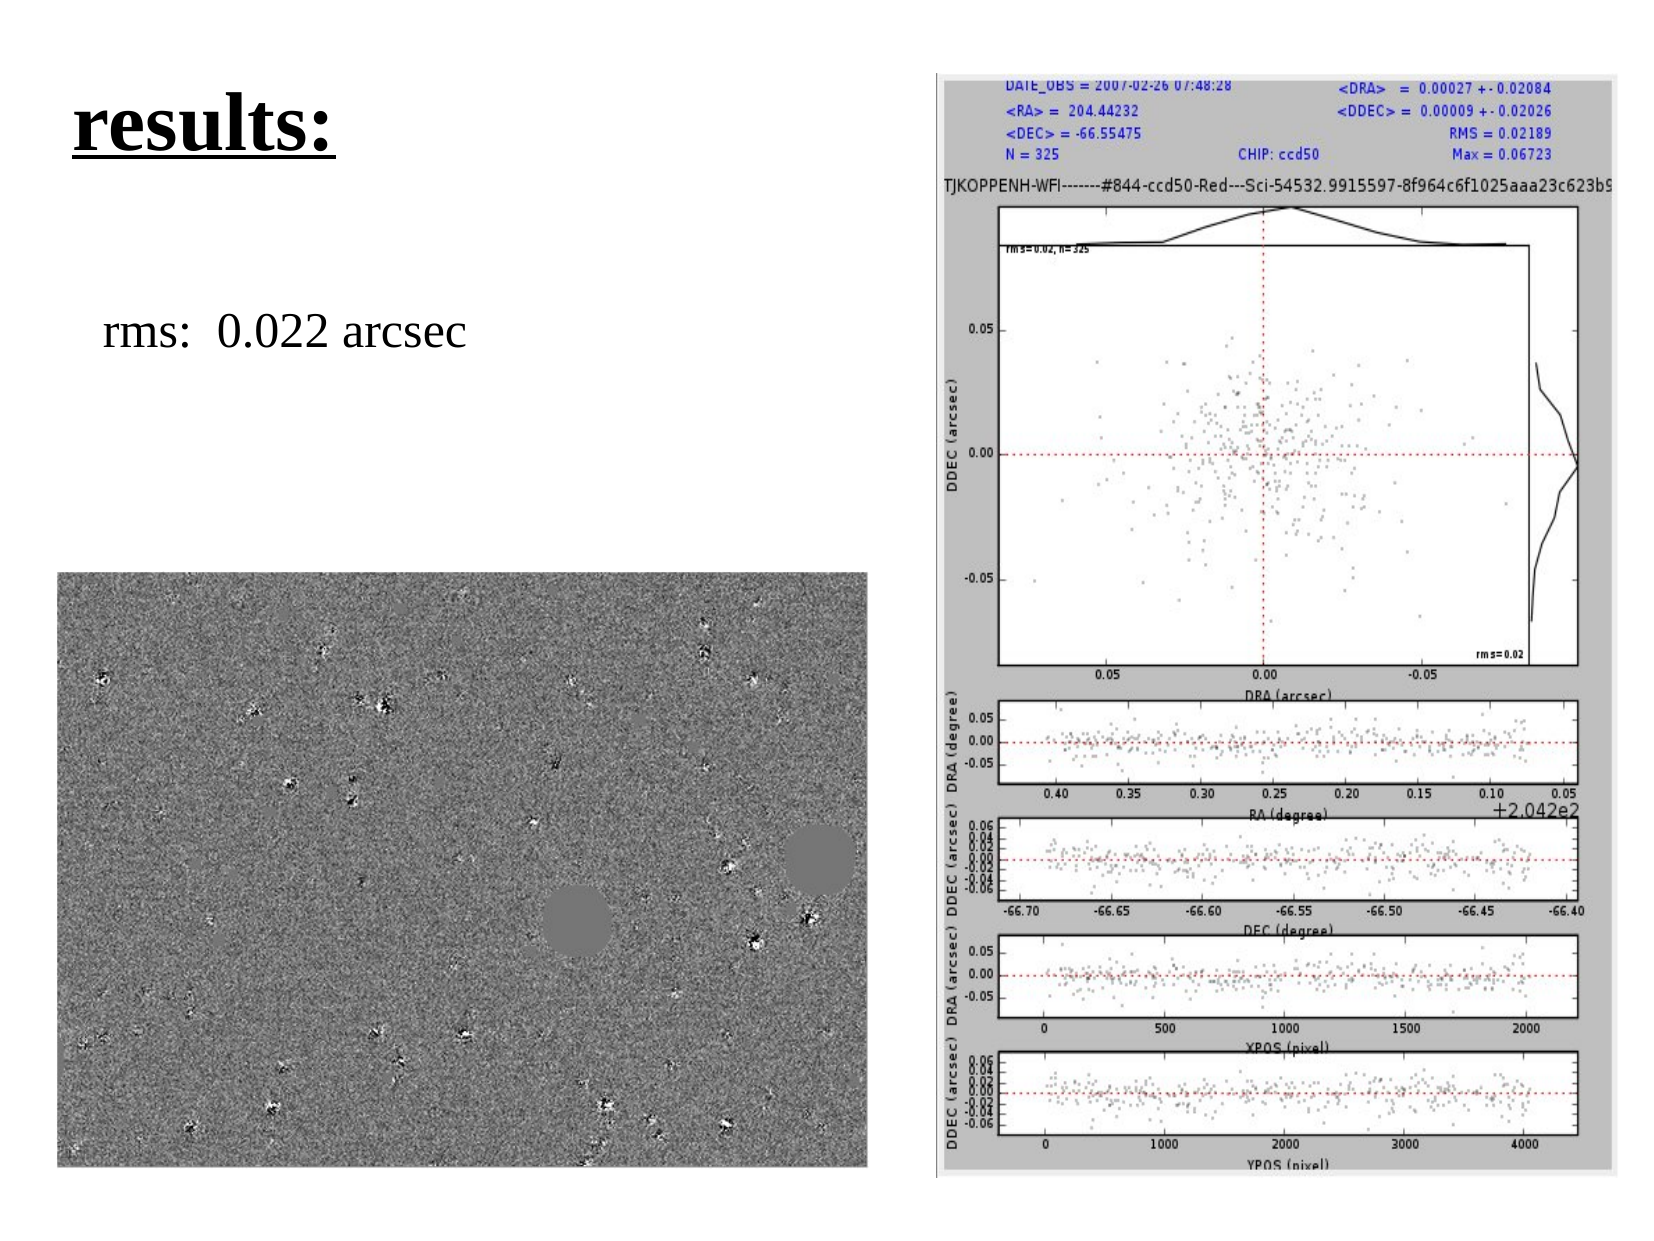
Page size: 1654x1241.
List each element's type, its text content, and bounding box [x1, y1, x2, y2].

text_box rms: 0.022 arcsec [102, 303, 480, 359]
picture [56, 571, 869, 1169]
text_box results: [72, 75, 337, 169]
picture [936, 73, 1619, 1178]
